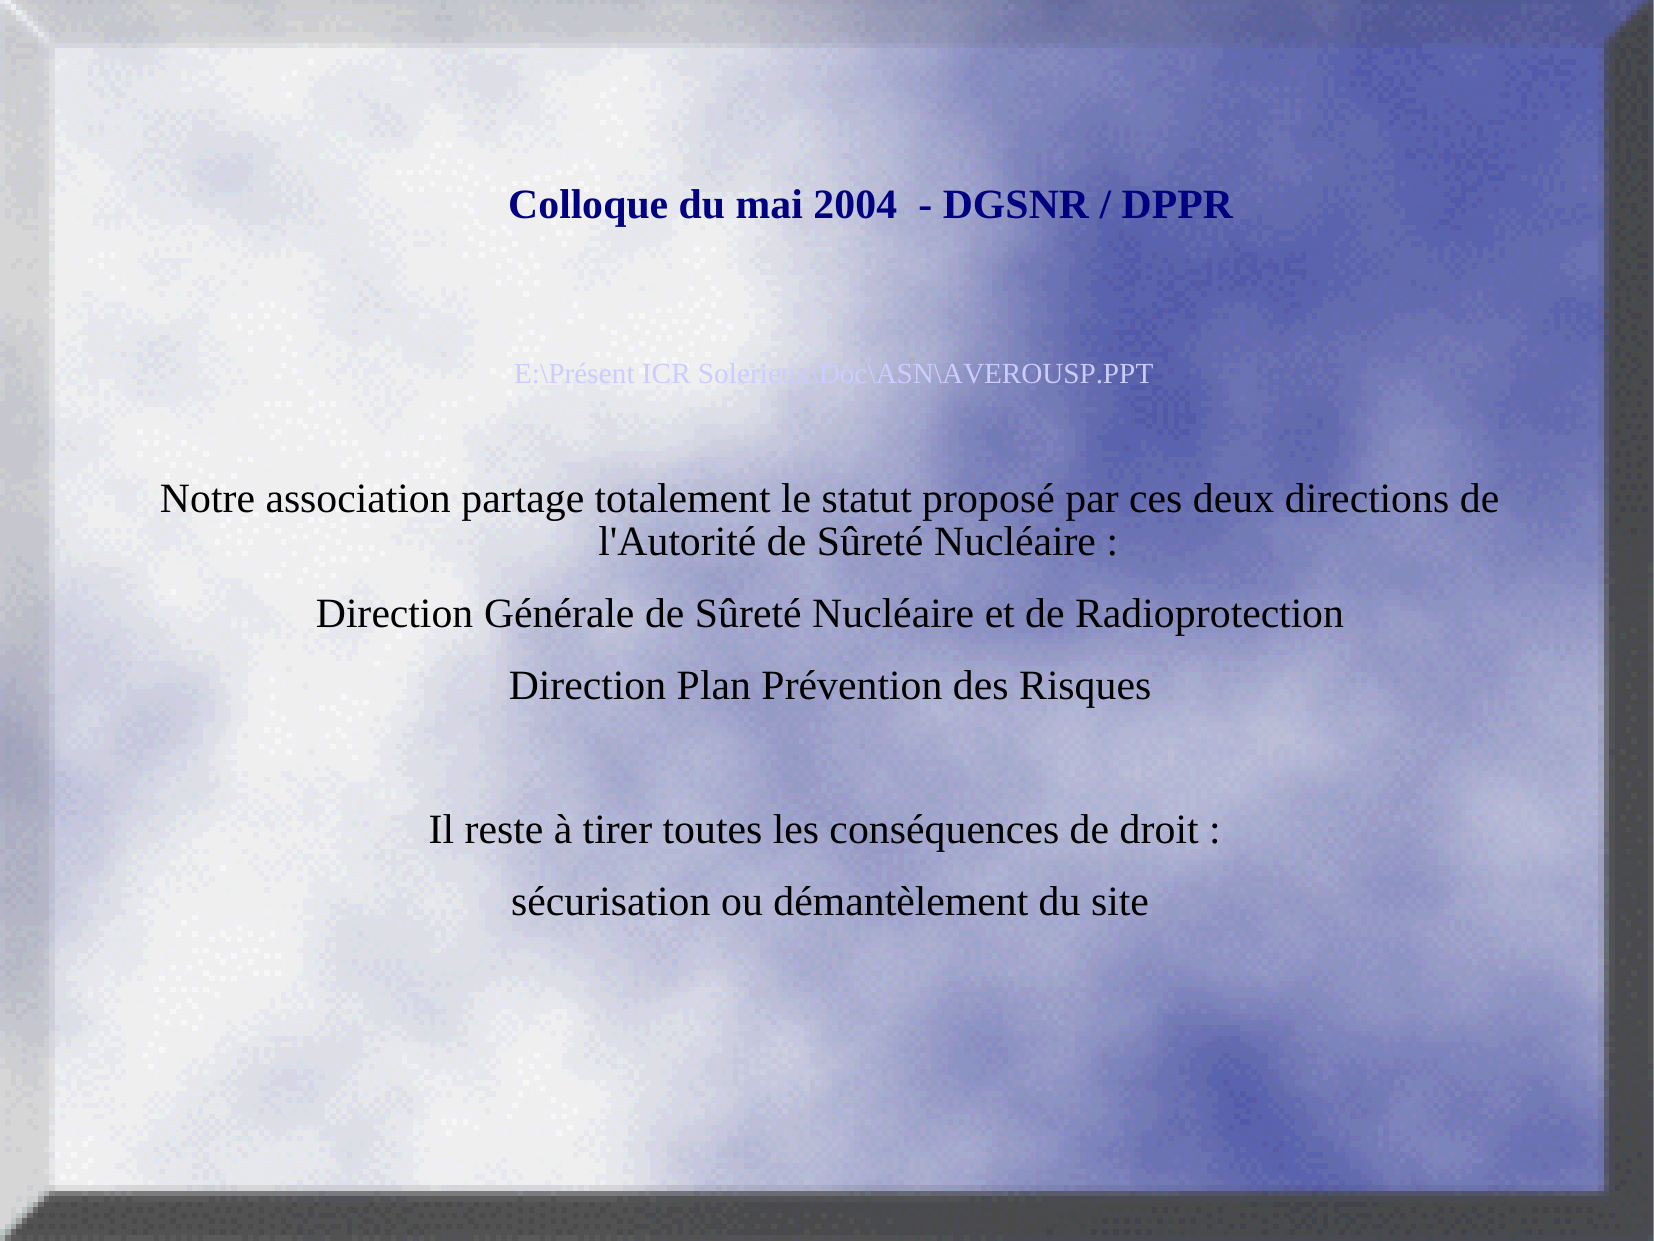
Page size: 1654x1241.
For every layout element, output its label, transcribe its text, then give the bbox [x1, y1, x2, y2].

picture [0, 0, 1654, 1241]
title Colloque du mai 2004 - DGSNR / DPPR [201, 105, 1541, 306]
list E:\Présent ICR Solerieux\Doc\ASN\AVEROUSP.PPT Notre association partage totalement le statut proposé par ces deux directions de l'Autorité de Sûreté Nucléaire : Direction Générale de Sûreté Nucléaire et de Radioprotection Direction Plan Prévention des Risques Il reste à tirer toutes les conséquences de droit : sécurisation ou démantèlement du site [125, 295, 1536, 1104]
